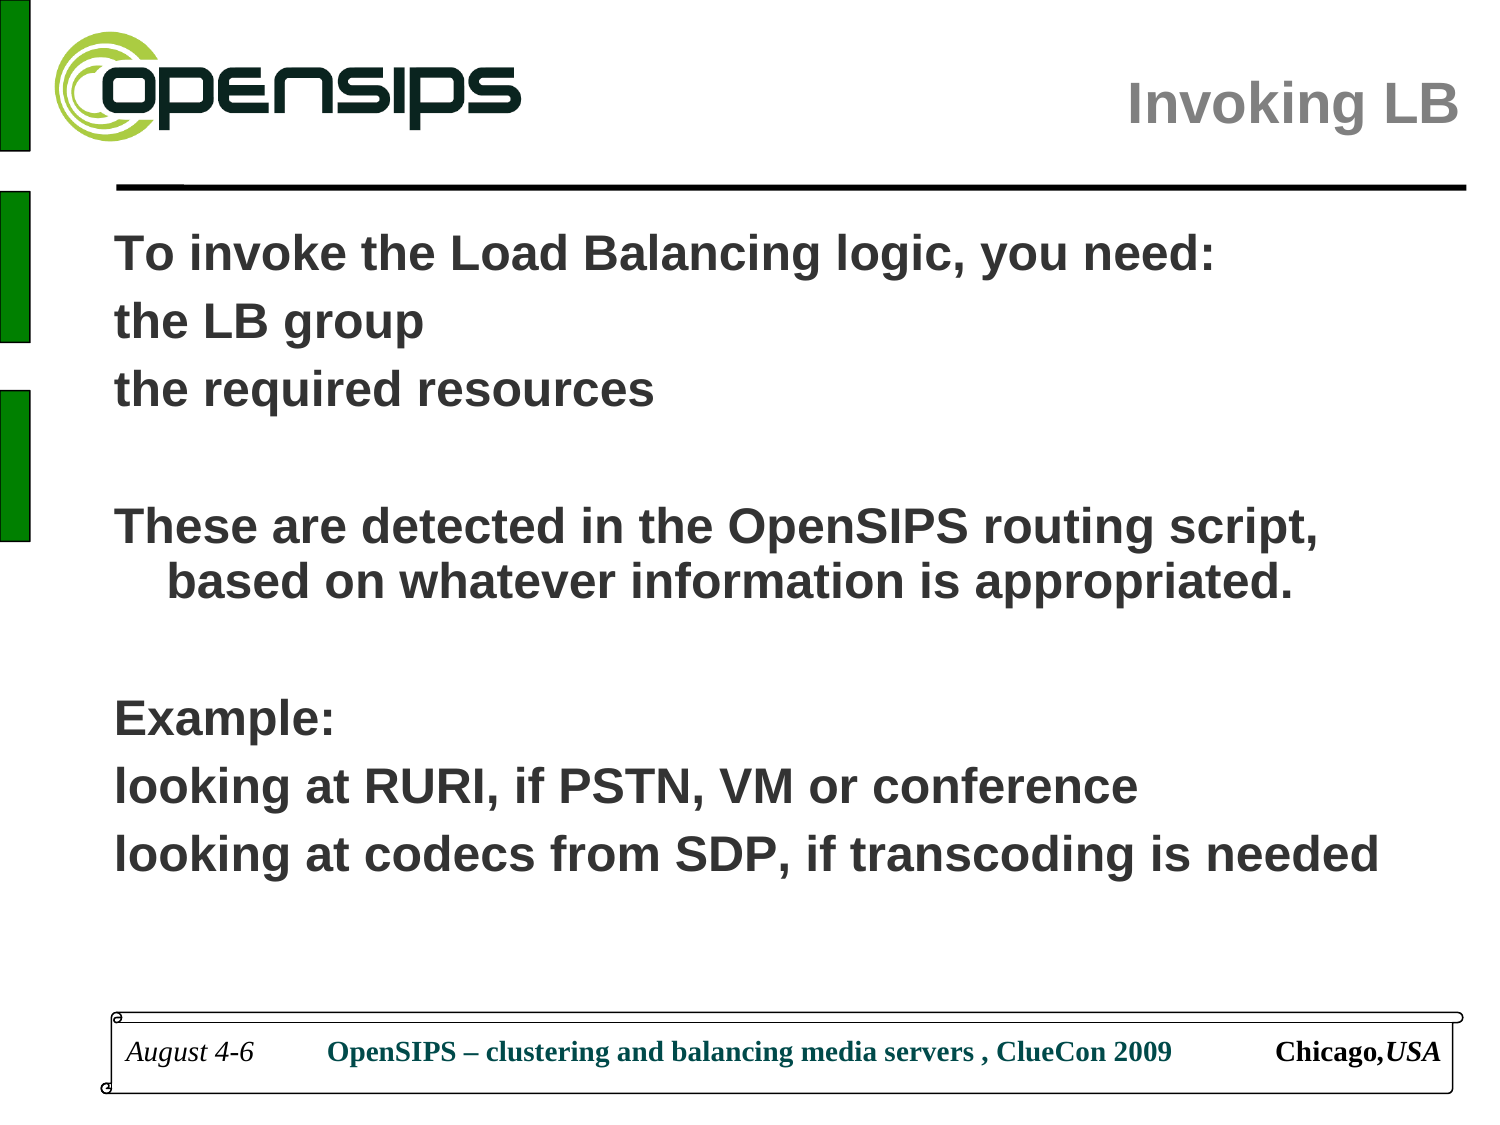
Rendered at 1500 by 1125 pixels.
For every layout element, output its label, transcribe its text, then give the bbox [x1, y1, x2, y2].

picture [51, 27, 532, 148]
list To invoke the Load Balancing logic, you need: the LB group the required resources These are detected in the OpenSIPS routing script, based on whatever information is appropriated. Example: looking at RURI, if PSTN, VM or conference looking at codecs from SDP, if transcoding is needed [112, 224, 1424, 961]
title Invoking LB [299, 44, 1462, 180]
